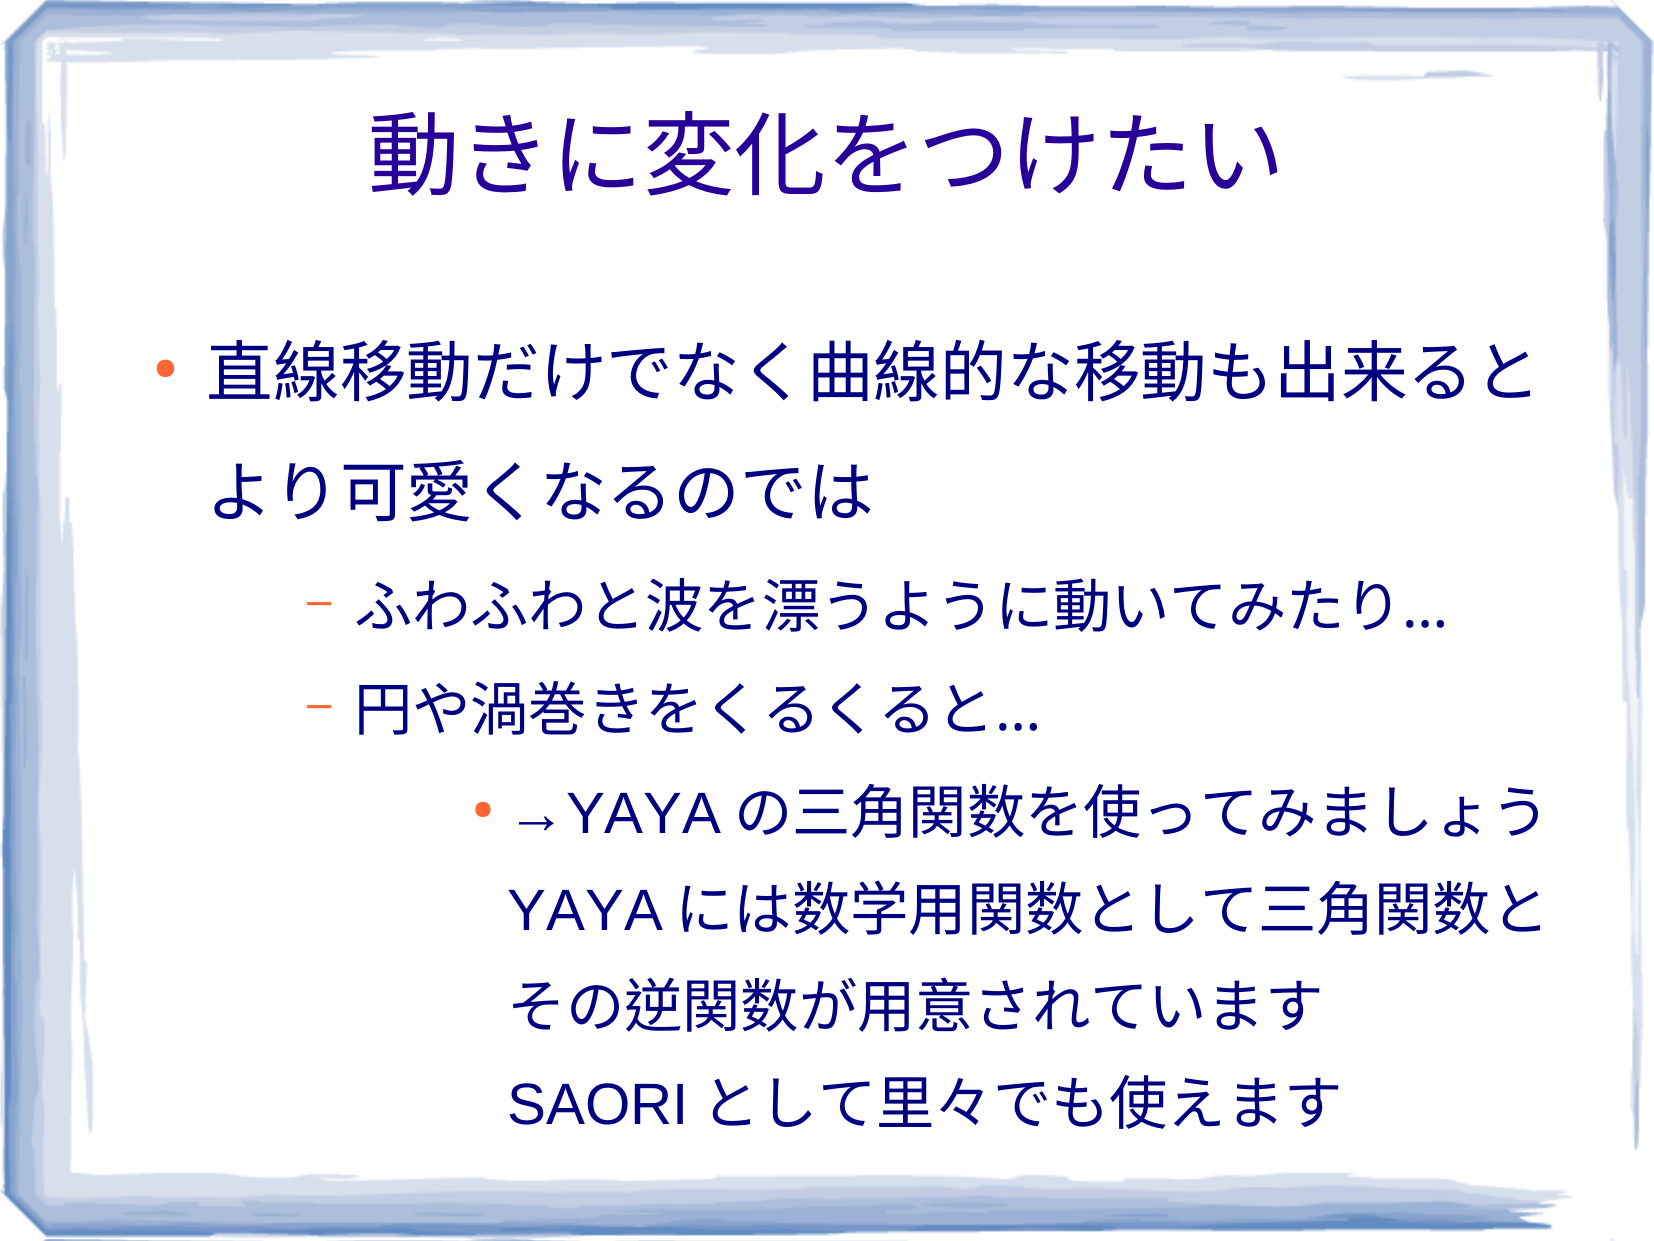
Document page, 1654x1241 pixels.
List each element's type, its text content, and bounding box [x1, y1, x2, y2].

title 動きに変化をつけたい [82, 49, 1571, 257]
list 直線移動だけでなく曲線的な移動も出来ると より可愛くなるのでは ふわふわと波を漂うように動いてみたり… 円や渦巻きをくるくると… →YAYAの三角関数を使ってみましょう YAYAには数学用関数として三角関数と その逆関数が用意されています SAORIとして里々でも使えます [118, 324, 1571, 1144]
picture [0, 0, 1654, 1241]
